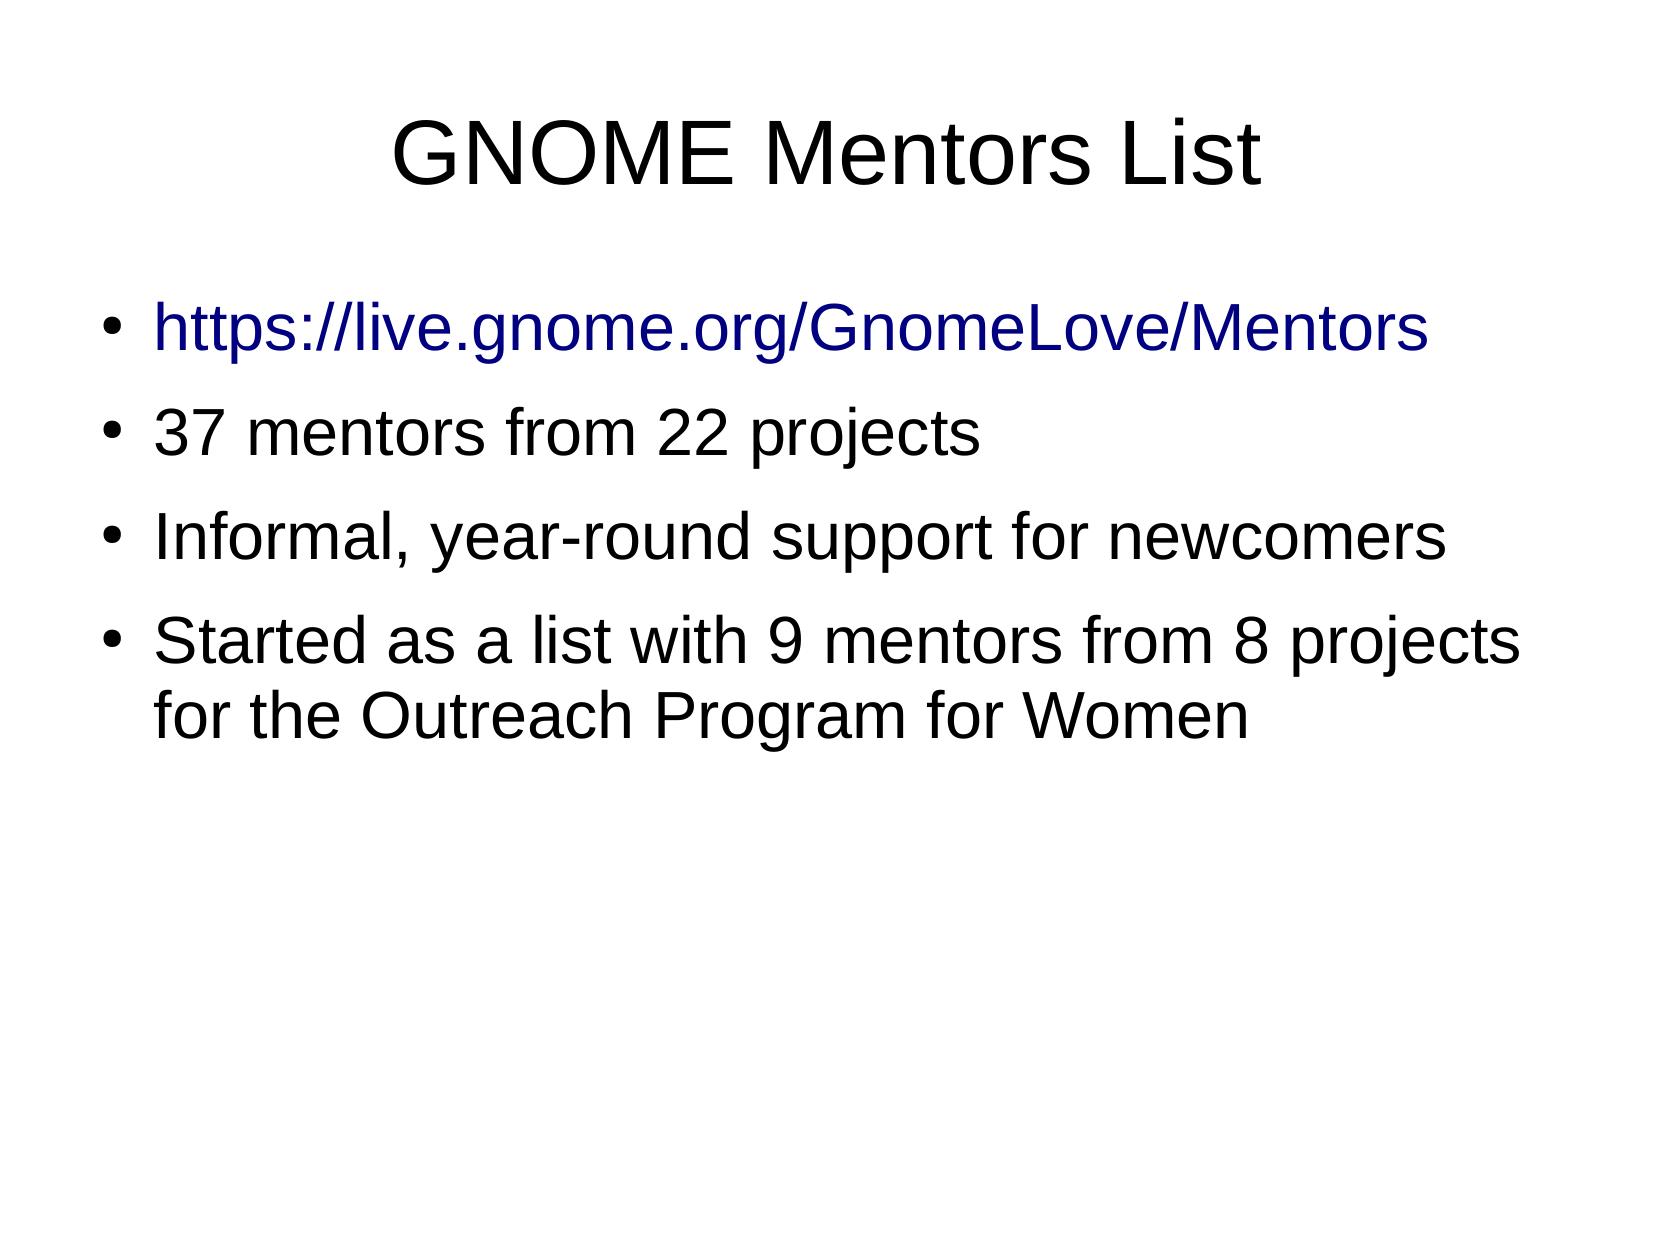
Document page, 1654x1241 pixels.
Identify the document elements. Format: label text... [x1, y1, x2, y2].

title GNOME Mentors List [82, 49, 1571, 257]
list https://live.gnome.org/GnomeLove/Mentors 37 mentors from 22 projects Informal, year-round support for newcomers Started as a list with 9 mentors from 8 projects for the Outreach Program for Women [82, 290, 1571, 1010]
